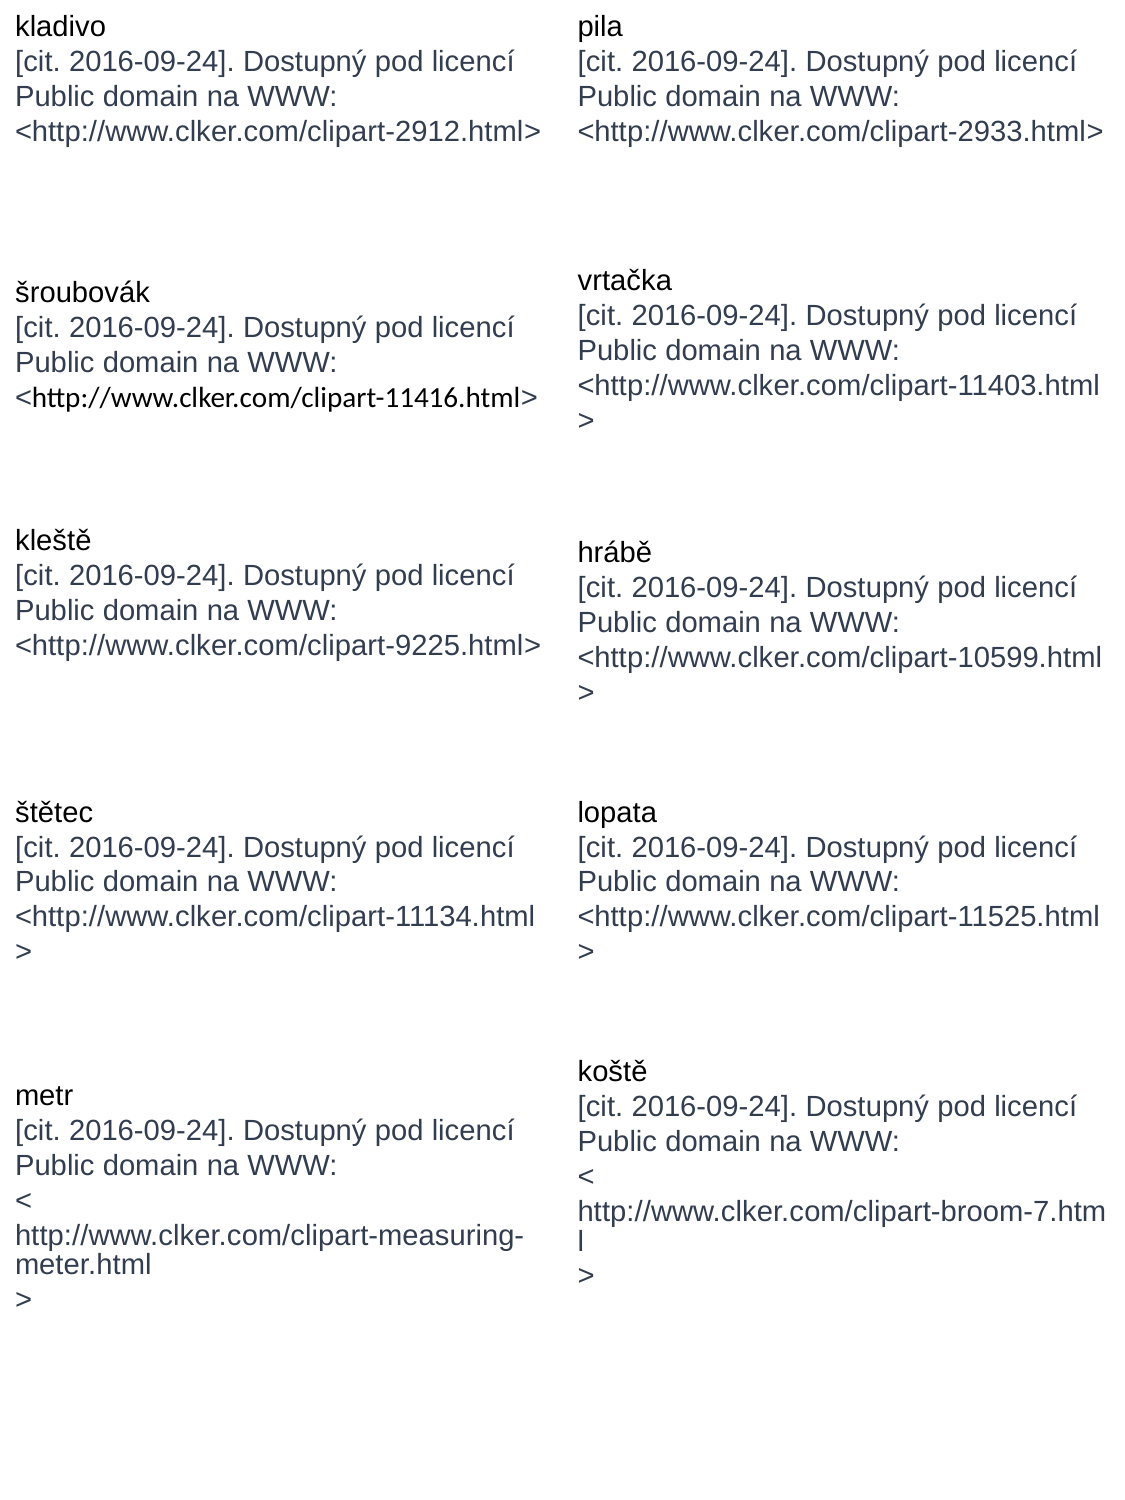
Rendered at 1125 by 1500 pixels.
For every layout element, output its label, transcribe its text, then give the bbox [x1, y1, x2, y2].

text_box vrtačka [cit. 2016-09-24]. Dostupný pod licencí Public domain na WWW: <http://www.clker.com/clipart-11403.html> [562, 254, 1125, 444]
text_box hrábě [cit. 2016-09-24]. Dostupný pod licencí Public domain na WWW: <http://www.clker.com/clipart-10599.html> [562, 525, 1125, 715]
text_box koště [cit. 2016-09-24]. Dostupný pod licencí Public domain na WWW: <http://www.clker.com/clipart-broom-7.html> [562, 1045, 1125, 1270]
text_box metr [cit. 2016-09-24]. Dostupný pod licencí Public domain na WWW: <http://www.clker.com/clipart-measuring-meter.html> [0, 1069, 563, 1294]
text_box lopata [cit. 2016-09-24]. Dostupný pod licencí Public domain na WWW: <http://www.clker.com/clipart-11525.html> [562, 785, 1125, 975]
text_box štětec [cit. 2016-09-24]. Dostupný pod licencí Public domain na WWW: <http://www.clker.com/clipart-11134.html> [0, 785, 562, 975]
text_box šroubovák [cit. 2016-09-24]. Dostupný pod licencí Public domain na WWW: <http://www.clker.com/clipart-11416.html> [0, 266, 562, 421]
text_box kleště [cit. 2016-09-24]. Dostupný pod licencí Public domain na WWW: <http://www.clker.com/clipart-9225.html> [0, 514, 563, 669]
text_box kladivo [cit. 2016-09-24]. Dostupný pod licencí Public domain na WWW: <http://www.clker.com/clipart-2912.html> [0, 0, 562, 155]
text_box pila [cit. 2016-09-24]. Dostupný pod licencí Public domain na WWW: <http://www.clker.com/clipart-2933.html> [562, 0, 1125, 155]
